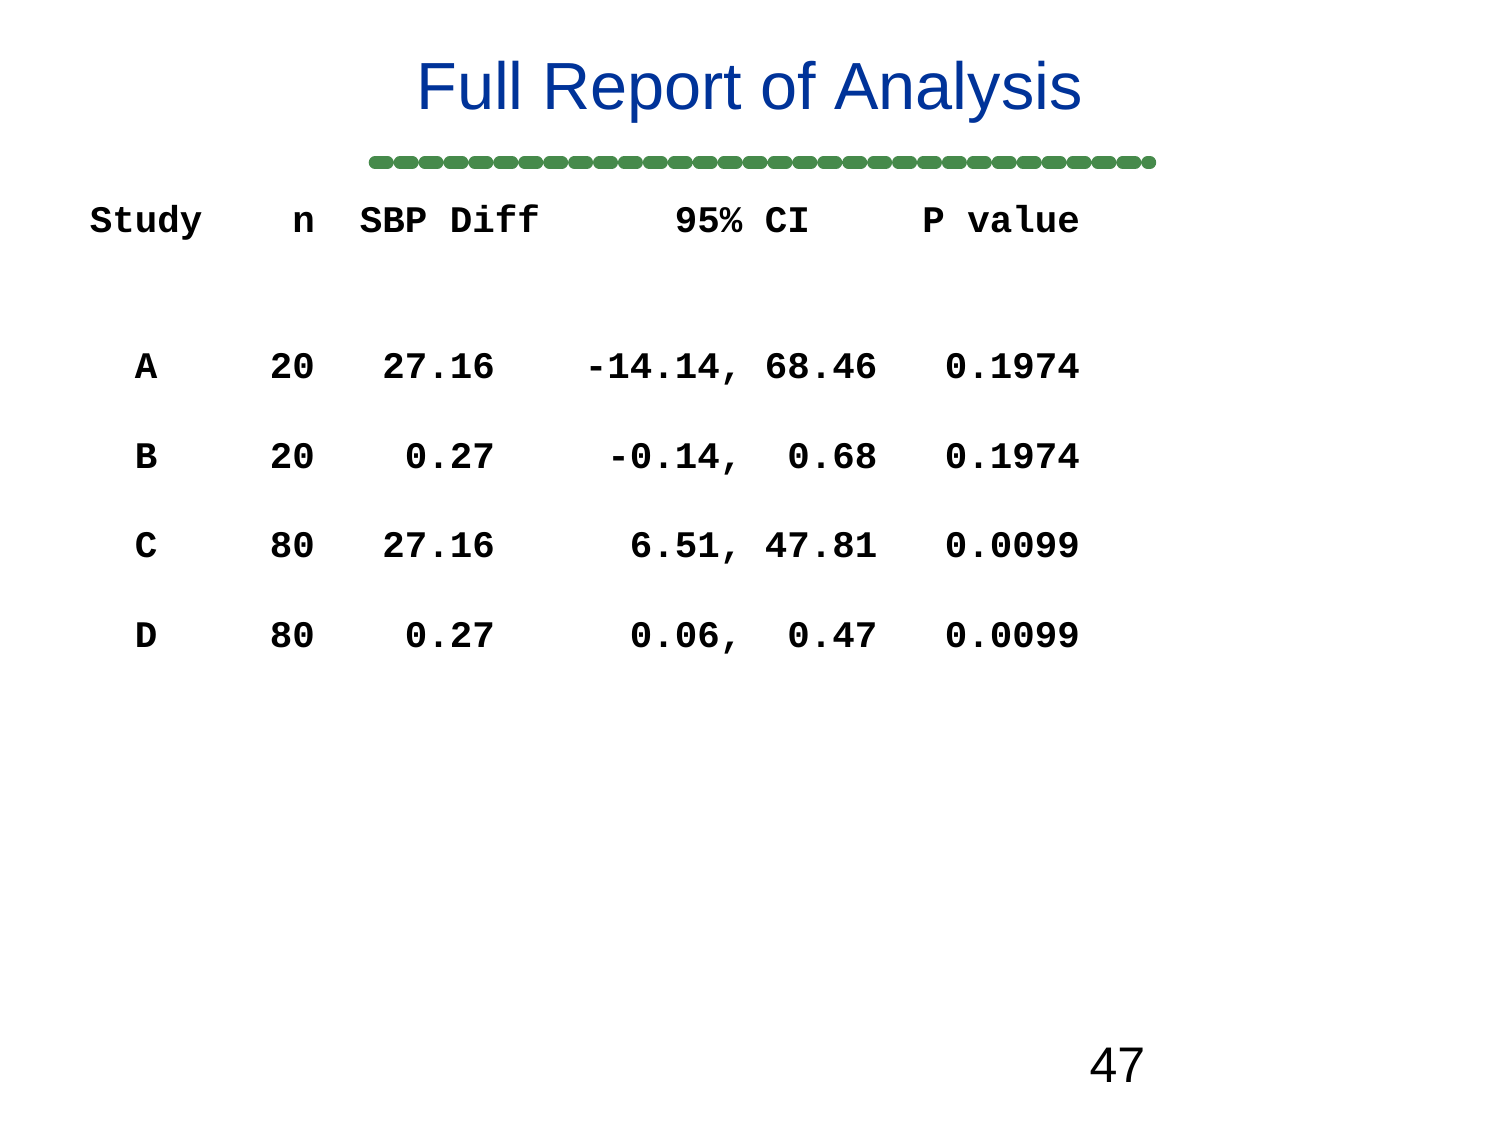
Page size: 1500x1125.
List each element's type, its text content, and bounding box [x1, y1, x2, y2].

list Study n SBP Diff 95% CI P value A 20 27.16 -14.14, 68.46 0.1974 B 20 0.27 -0.14, 0.68 0.1974 C 80 27.16 6.51, 47.81 0.0099 D 80 0.27 0.06, 0.47 0.0099 [75, 187, 1426, 1050]
title Full Report of Analysis [37, 24, 1463, 141]
